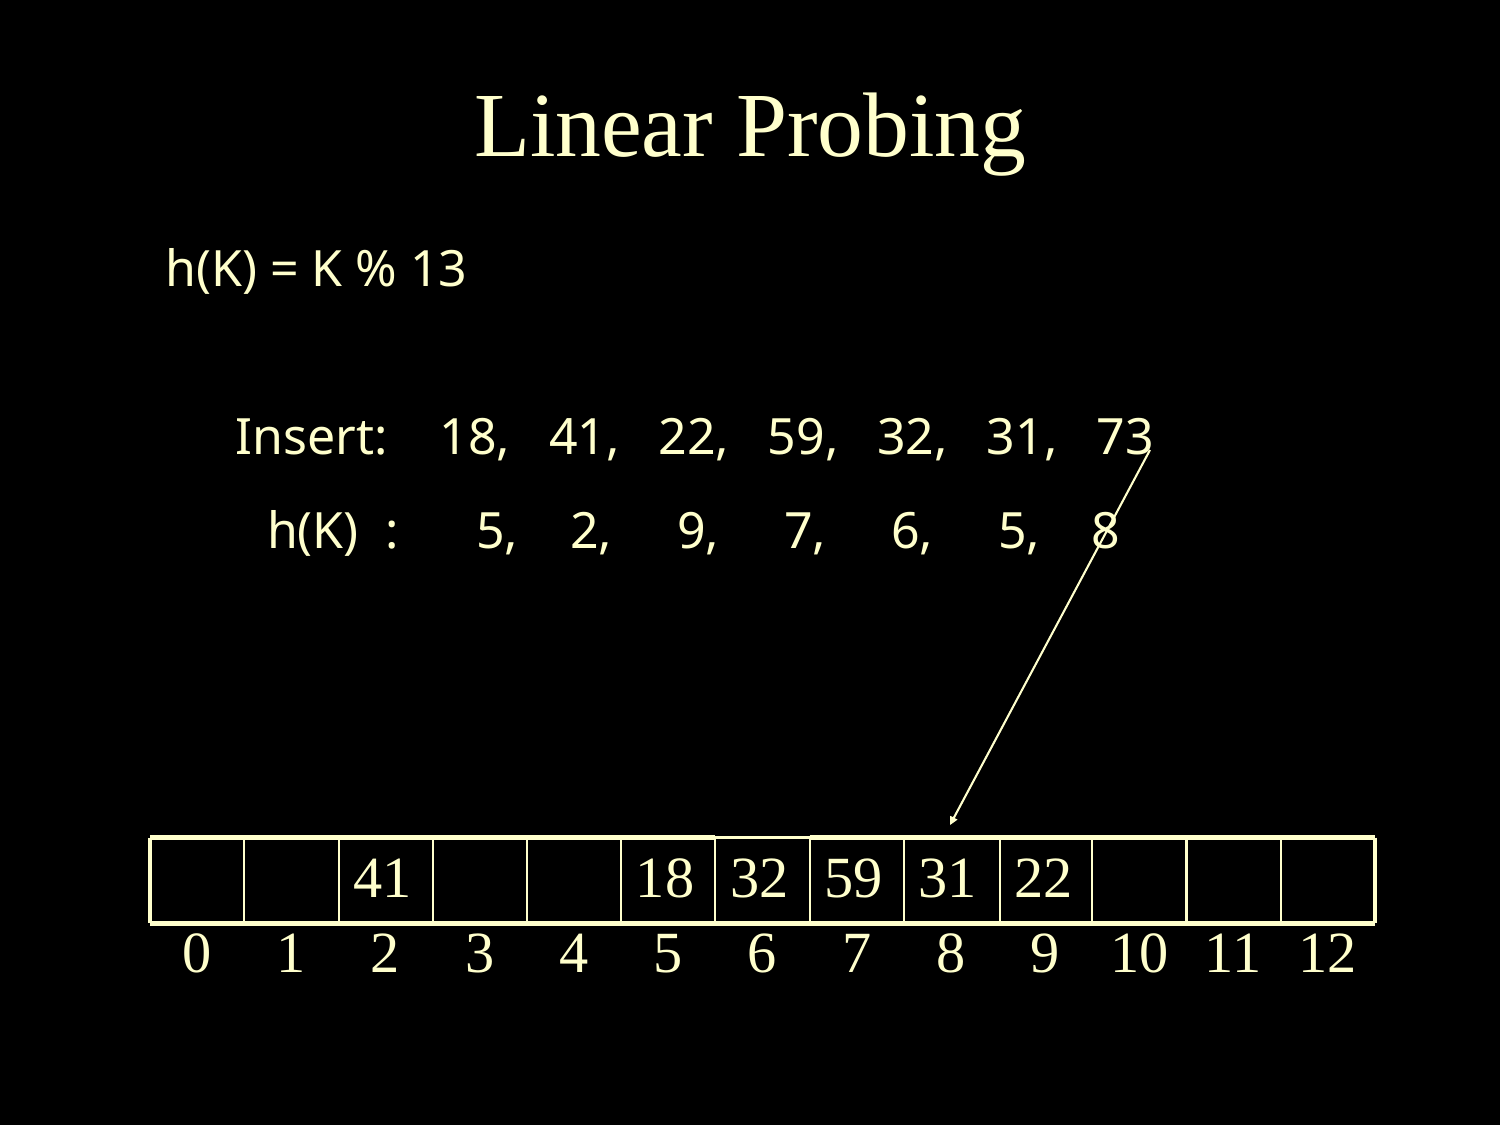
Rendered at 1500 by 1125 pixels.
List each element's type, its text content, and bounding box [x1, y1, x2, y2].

text_box 59 [811, 840, 903, 912]
text_box h(K) : 5, 2, 9, 7, 6, 5, 8 [1087, 487, 1136, 572]
text_box 32 [716, 839, 809, 912]
text_box 9 [998, 912, 1093, 998]
text_box 22 [1001, 840, 1091, 912]
text_box 6 [716, 912, 810, 998]
text_box h(K) : 5, 2, 9, 7, 6, 5, 8 [252, 487, 1128, 572]
text_box 11 [1187, 912, 1281, 998]
text_box 10 [1093, 912, 1187, 998]
text_box 5 [622, 912, 716, 998]
text_box 2 [339, 912, 433, 998]
text_box 12 [1281, 912, 1375, 998]
text_box 8 [904, 912, 998, 998]
title Linear Probing [22, 62, 1480, 188]
text_box 41 [340, 840, 432, 912]
text_box 18 [622, 840, 714, 912]
text_box 0 [150, 912, 245, 998]
text_box 7 [810, 912, 904, 998]
text_box 31 [905, 840, 999, 912]
text_box Insert: 18, 41, 22, 59, 32, 31, 73 [220, 392, 1169, 477]
text_box 1 [245, 912, 339, 998]
text_box 3 [433, 912, 527, 998]
text_box 4 [527, 912, 622, 998]
text_box h(K) = K % 13 [150, 224, 483, 309]
